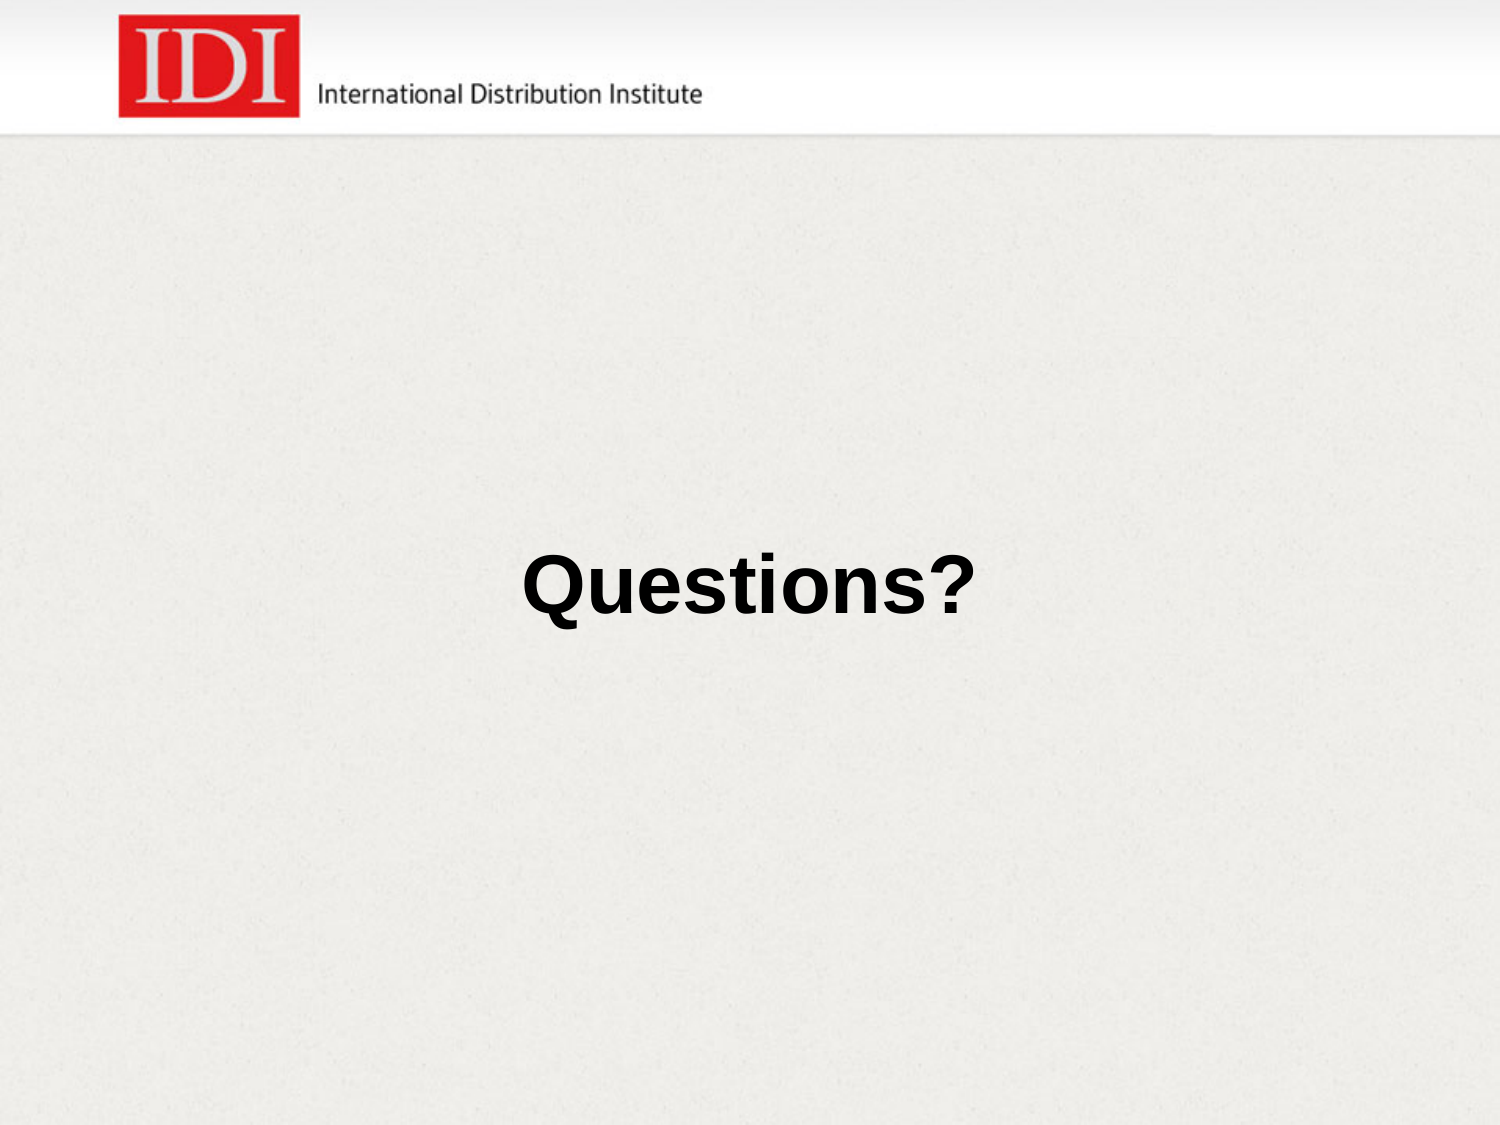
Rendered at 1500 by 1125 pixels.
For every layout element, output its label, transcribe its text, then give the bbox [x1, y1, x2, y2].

picture [0, 0, 1500, 1125]
title [112, 99, 1388, 288]
list Questions? [112, 324, 1388, 1001]
